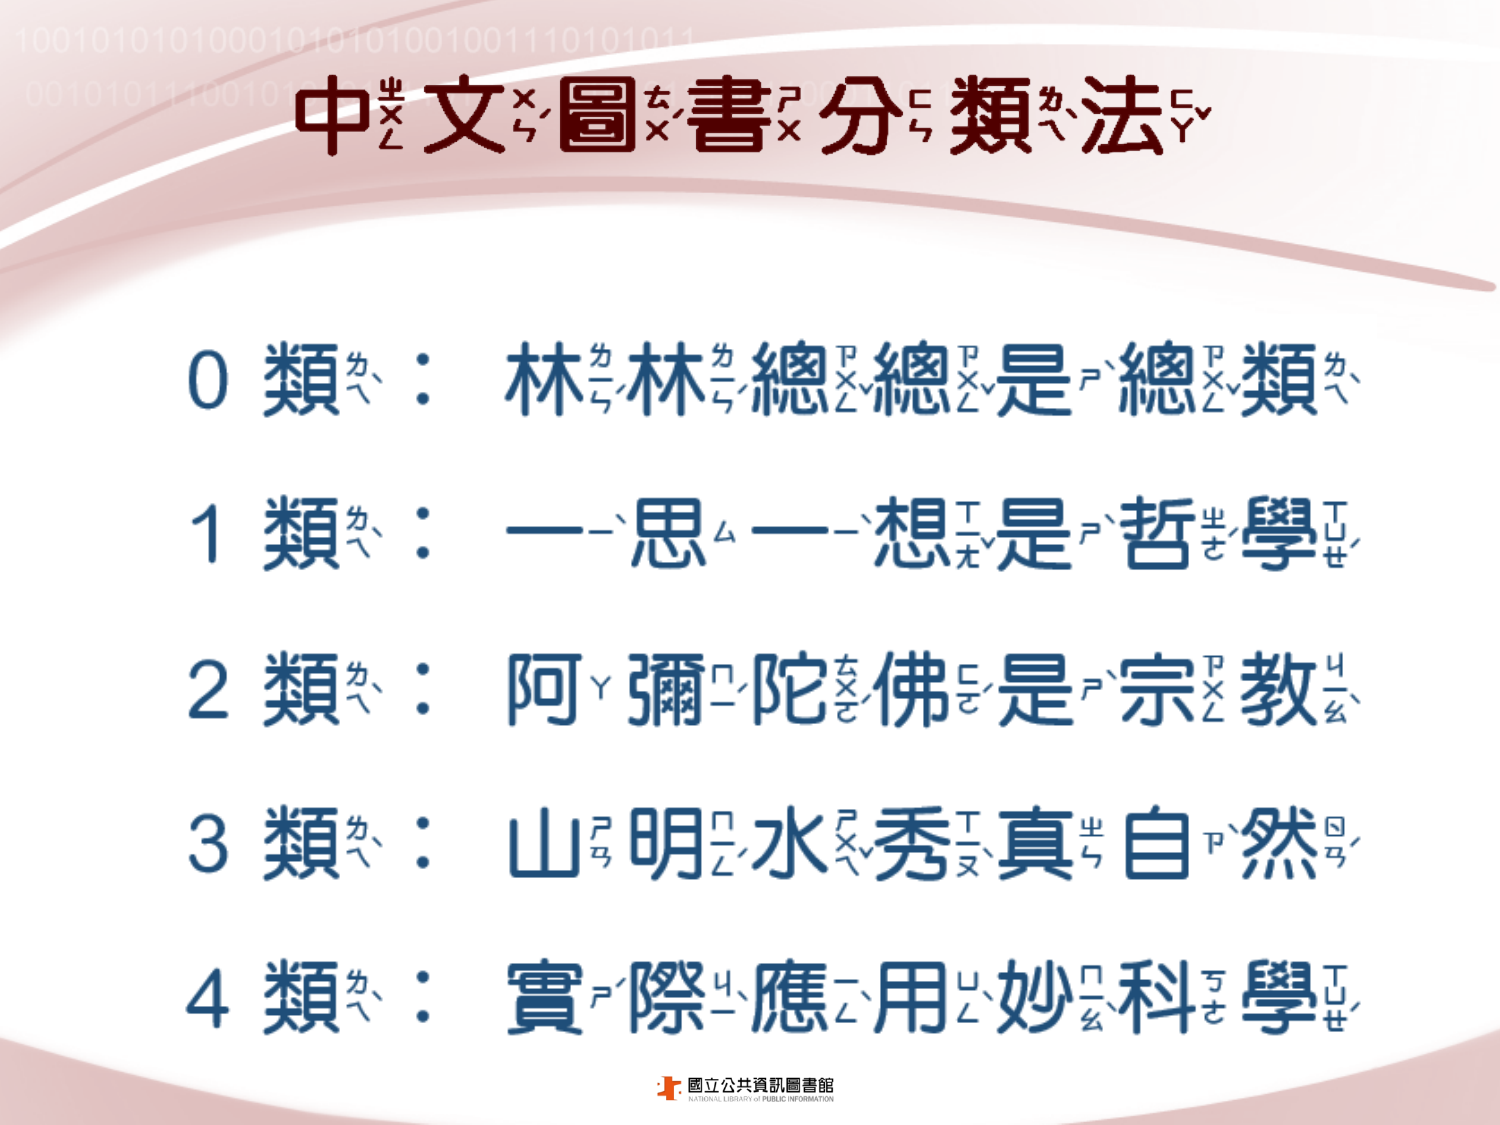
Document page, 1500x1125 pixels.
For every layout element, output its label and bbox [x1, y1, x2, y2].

picture [234, 35, 1266, 169]
picture [159, 314, 1377, 1057]
